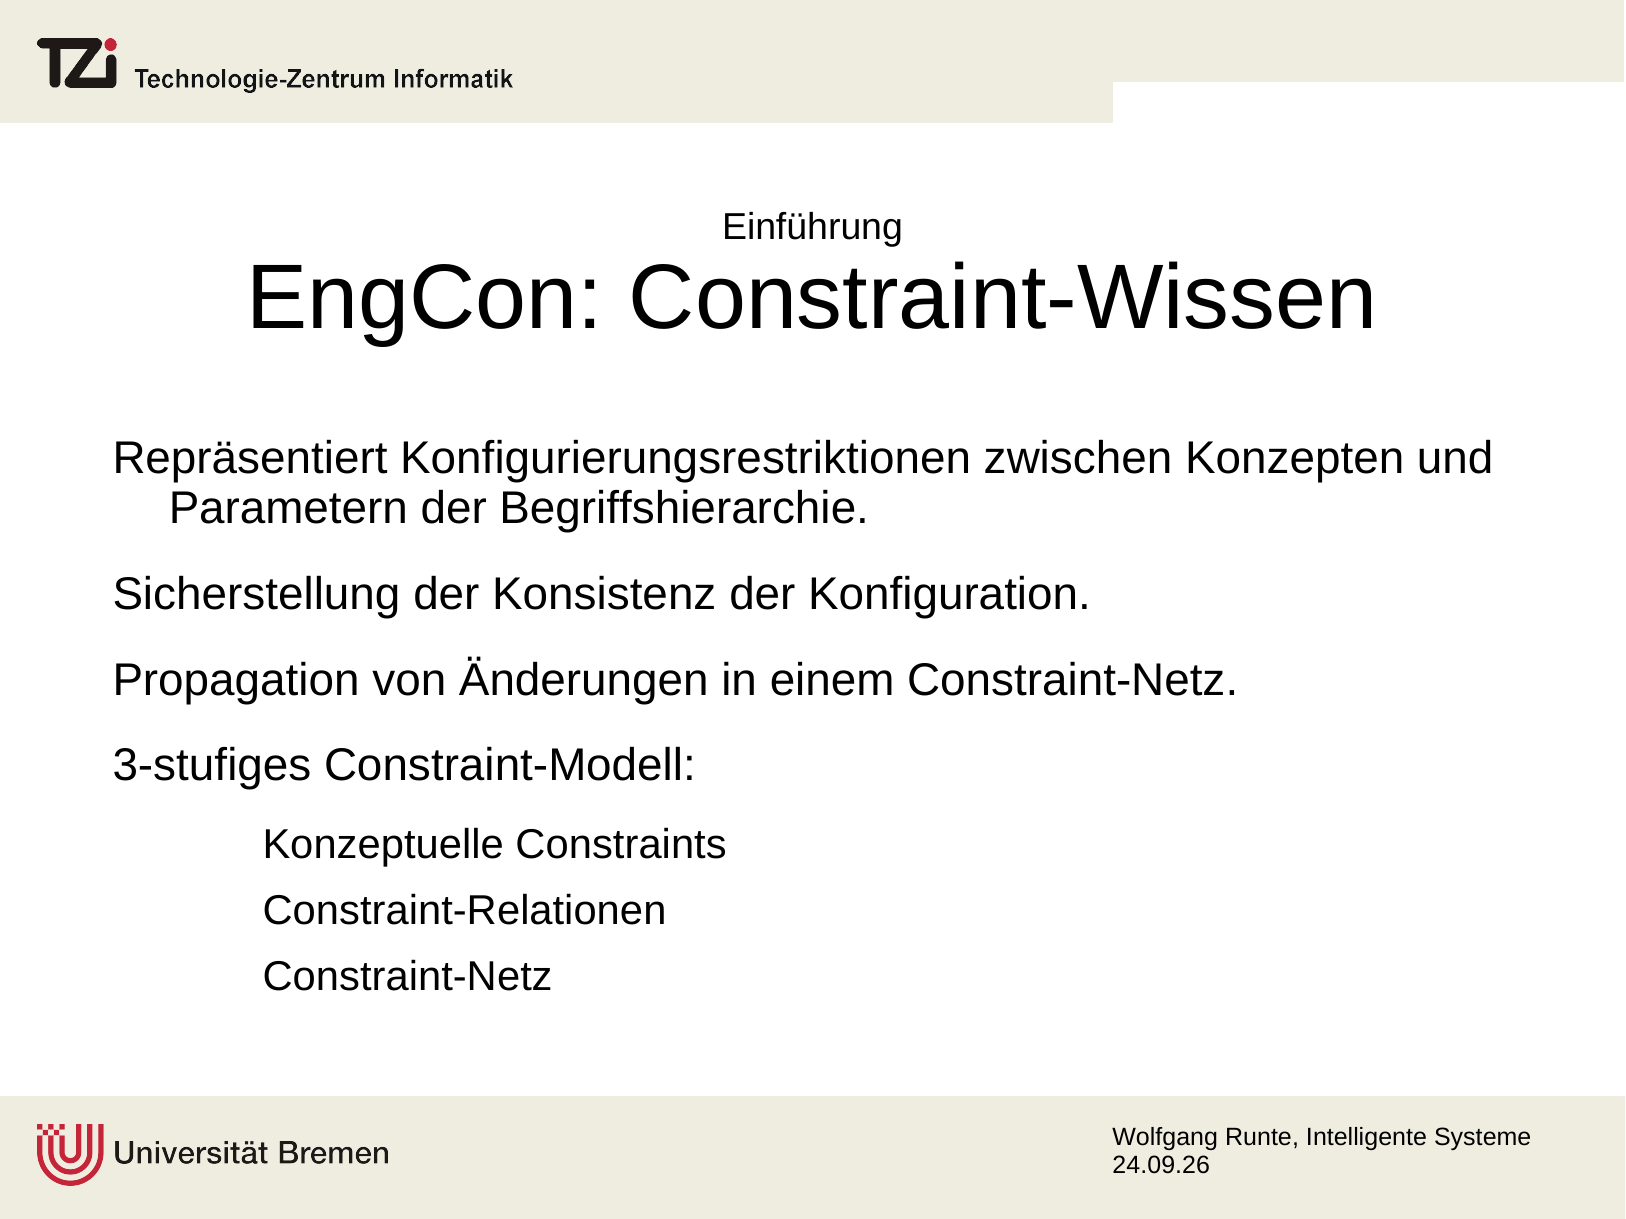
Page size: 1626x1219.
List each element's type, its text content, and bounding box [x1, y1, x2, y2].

picture [37, 38, 513, 93]
title Einführung EngCon: Constraint-Wissen [112, 162, 1513, 393]
picture [37, 1124, 388, 1186]
list Repräsentiert Konfigurierungsrestriktionen zwischen Konzepten und Parametern der Begriffshierarchie. Sicherstellung der Konsistenz der Konfiguration. Propagation von Änderungen in einem Constraint-Netz. 3-stufiges Constraint-Modell: Konzeptuelle Constraints Constraint-Relationen Constraint-Netz [112, 433, 1513, 1070]
